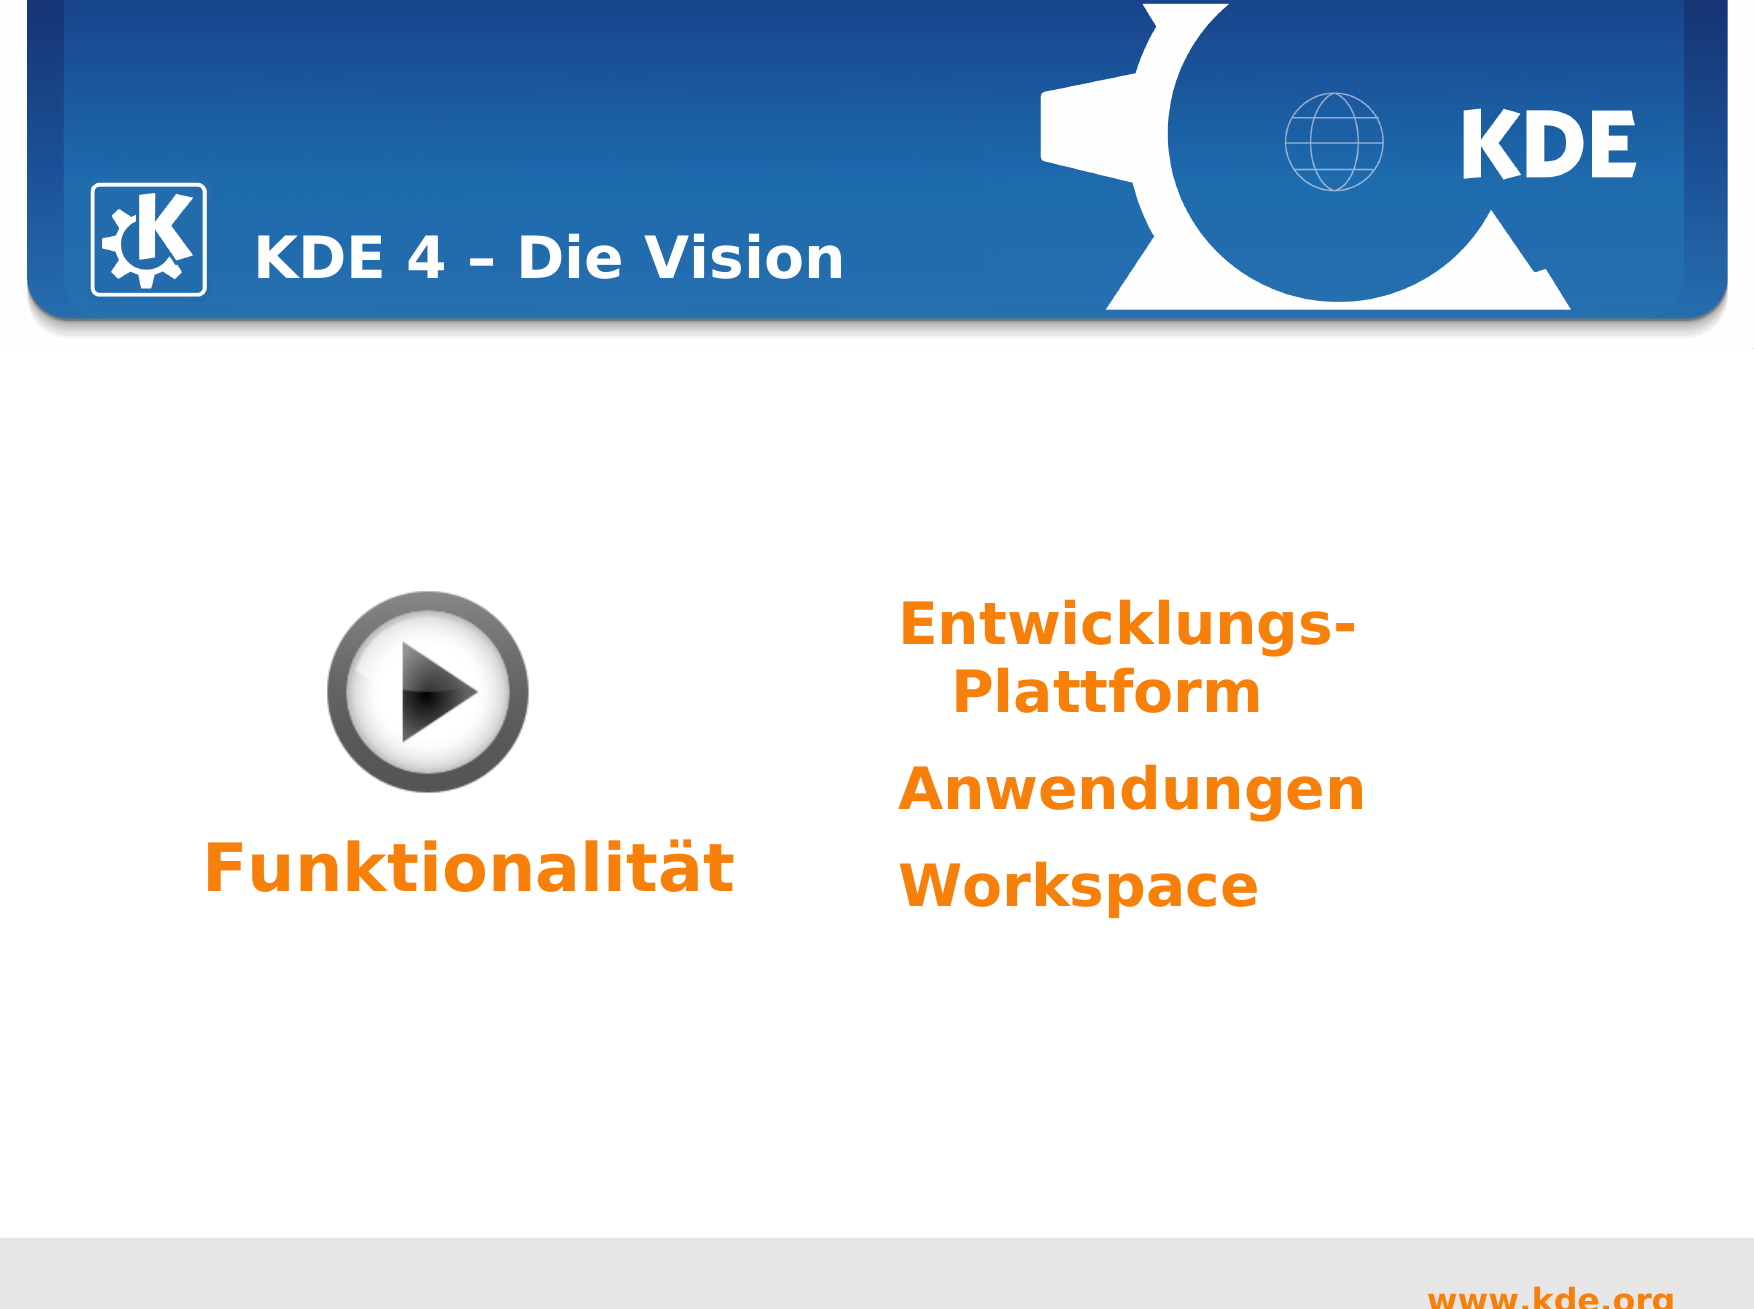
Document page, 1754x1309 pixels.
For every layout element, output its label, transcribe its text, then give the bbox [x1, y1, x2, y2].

picture [0, 0, 1754, 349]
list Entwicklungs-Plattform Anwendungen Workspace [880, 590, 1651, 1148]
text_box KDE 4 – Die Vision [208, 183, 1063, 296]
list Funktionalität [75, 400, 846, 1152]
